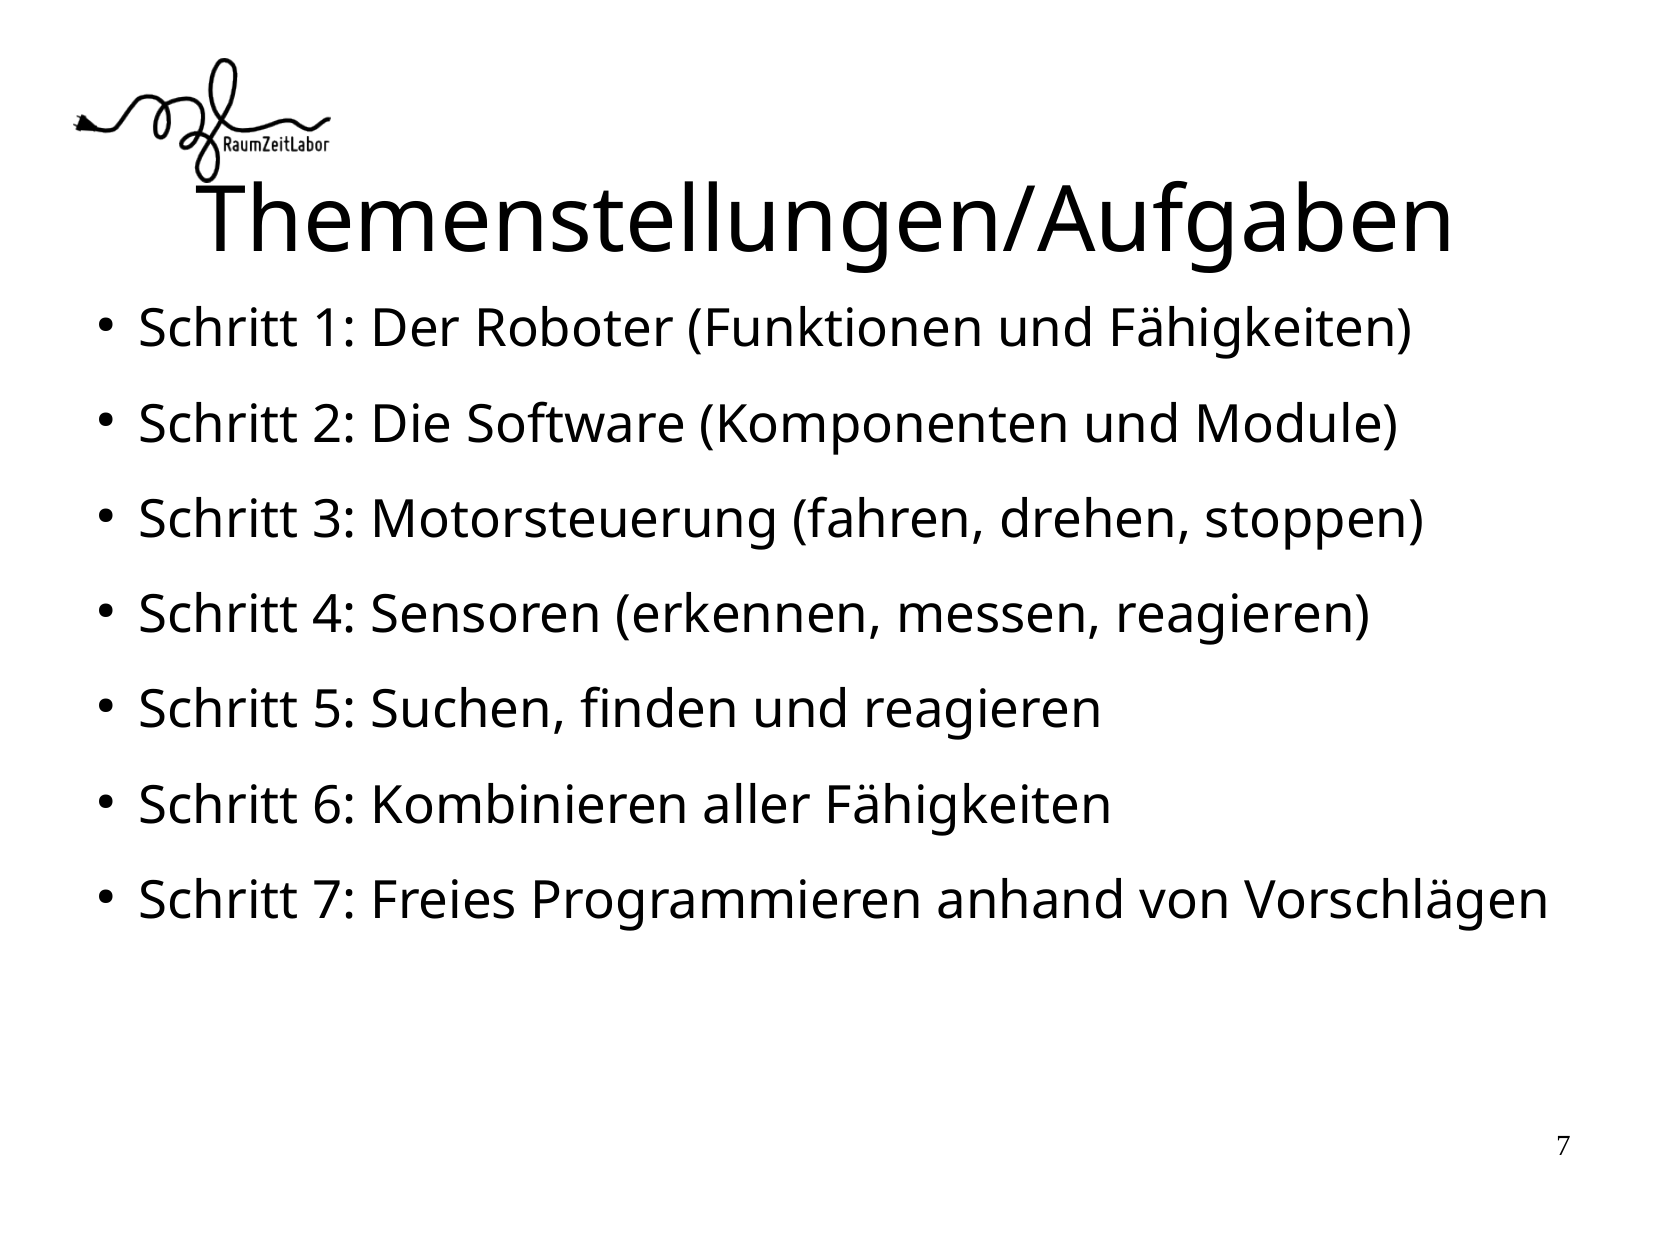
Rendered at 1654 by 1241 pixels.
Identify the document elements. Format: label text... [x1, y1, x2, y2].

list Schritt 1: Der Roboter (Funktionen und Fähigkeiten) Schritt 2: Die Software (Komponenten und Module) Schritt 3: Motorsteuerung (fahren, drehen, stoppen) Schritt 4: Sensoren (erkennen, messen, reagieren) Schritt 5: Suchen, finden und reagieren Schritt 6: Kombinieren aller Fähigkeiten Schritt 7: Freies Programmieren anhand von Vorschlägen [82, 290, 1571, 1010]
title Themenstellungen/Aufgaben [82, 49, 1571, 257]
picture [73, 58, 331, 183]
